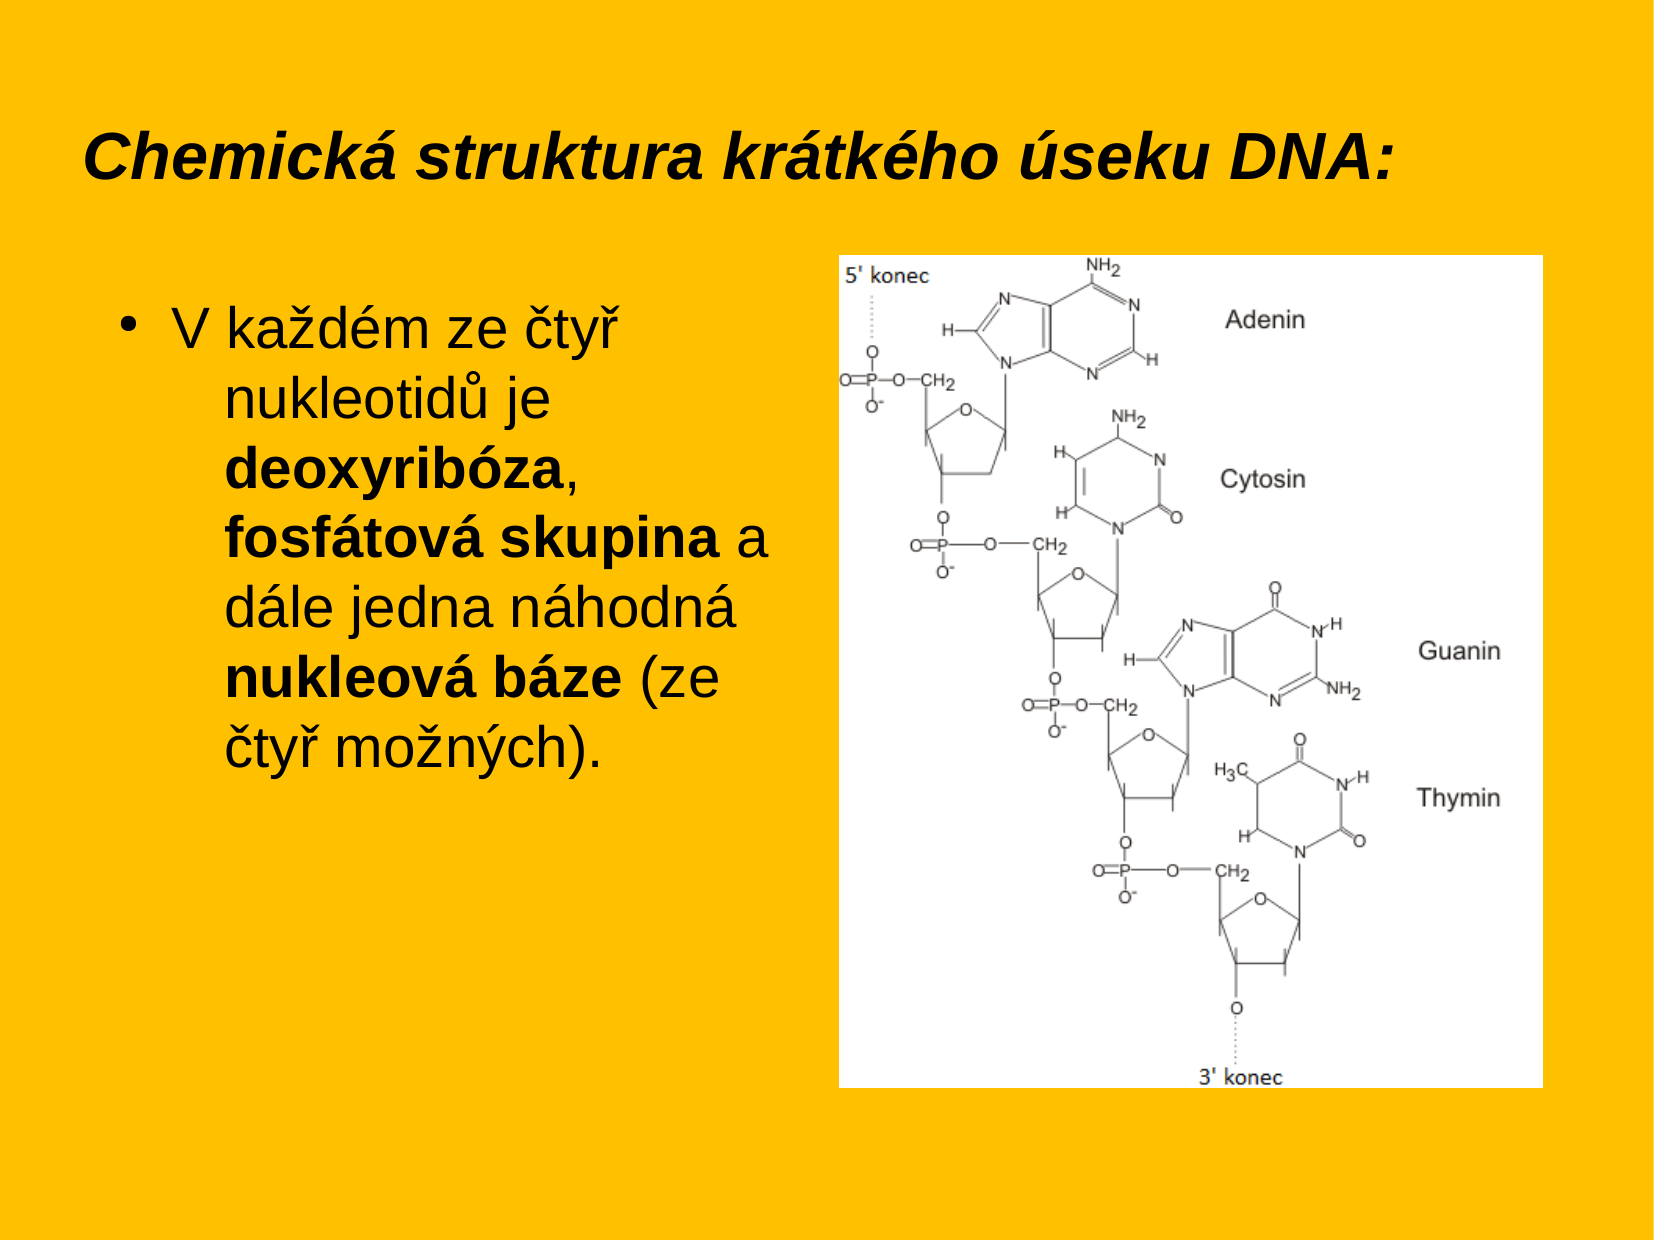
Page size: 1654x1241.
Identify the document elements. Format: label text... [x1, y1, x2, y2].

title Chemická struktura krátkého úseku DNA: [82, 49, 1571, 257]
picture [839, 255, 1543, 1088]
list V každém ze čtyř nukleotidů je deoxyribóza, fosfátová skupina a dále jedna náhodná nukleová báze (ze čtyř možných). [82, 290, 809, 1109]
